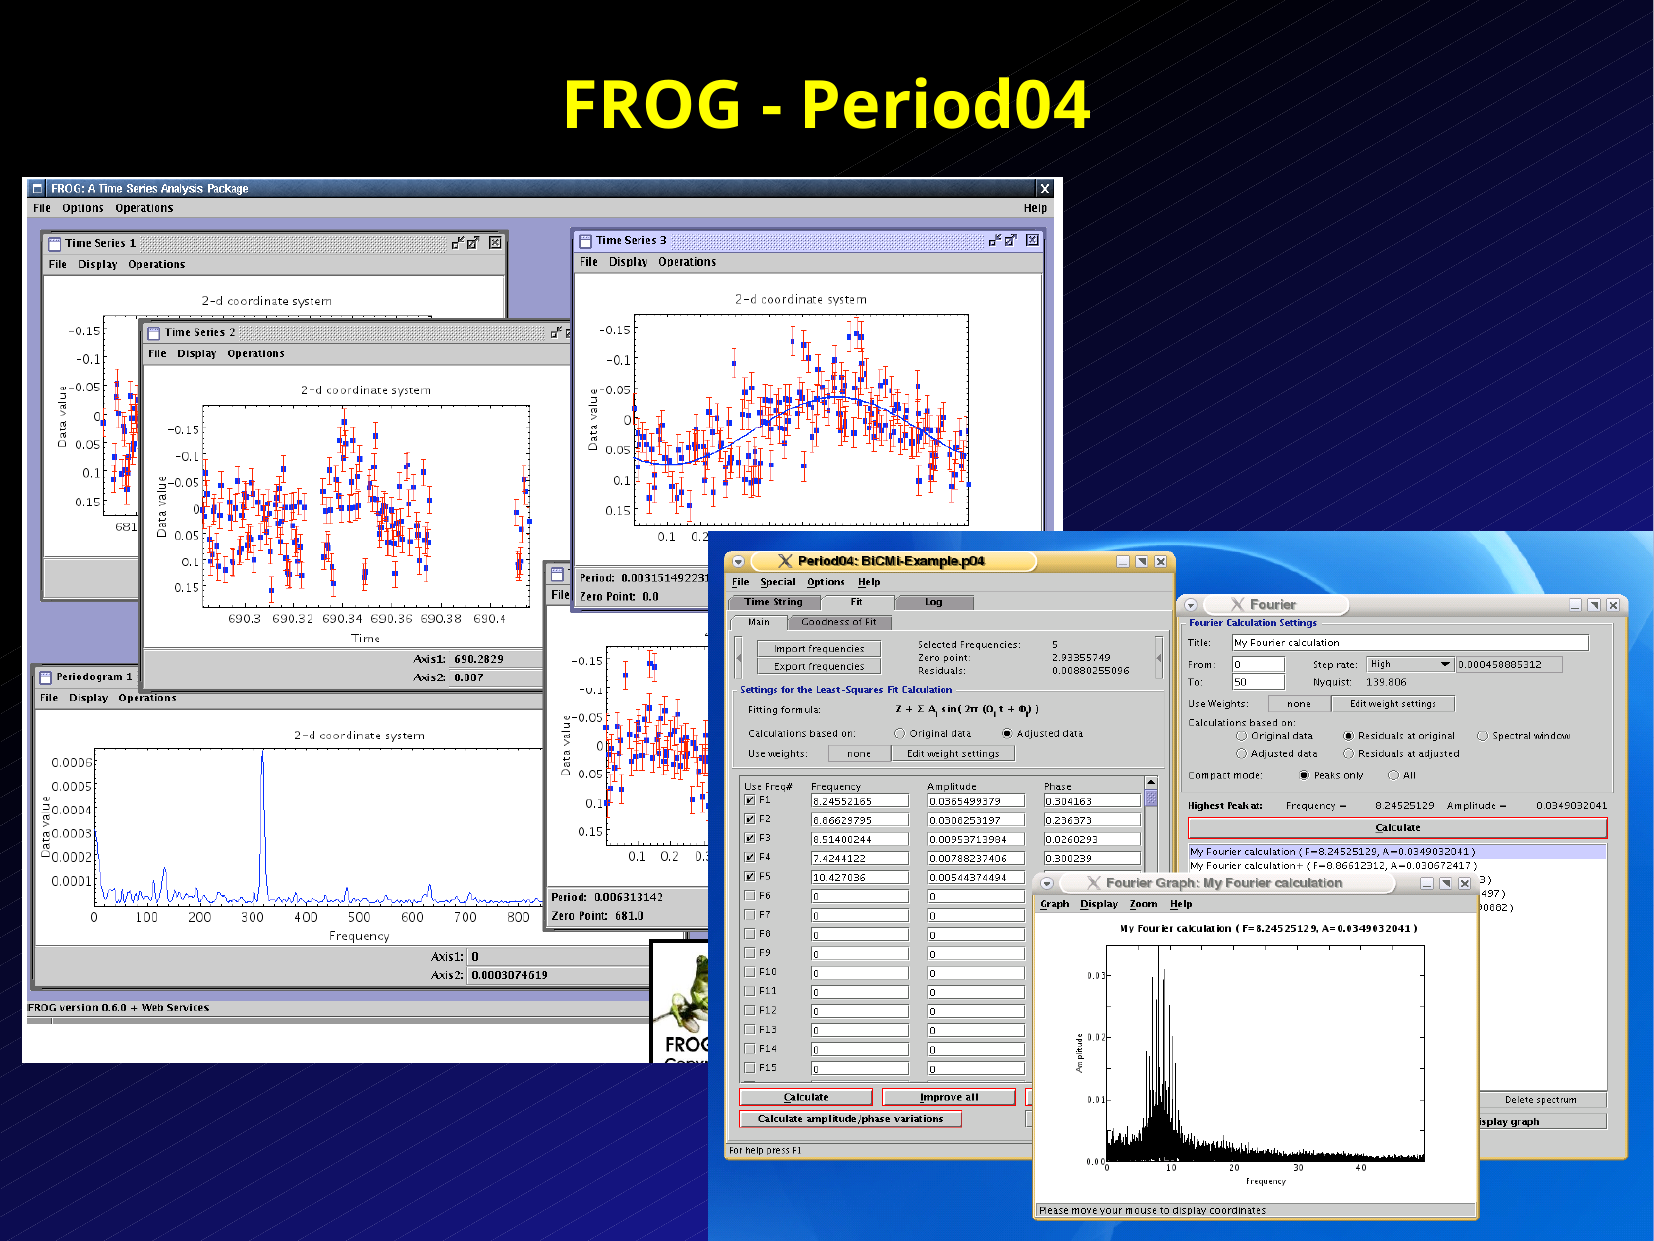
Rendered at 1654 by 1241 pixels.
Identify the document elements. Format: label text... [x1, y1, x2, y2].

picture [22, 177, 1654, 1241]
title FROG - Period04 [82, 56, 1571, 148]
